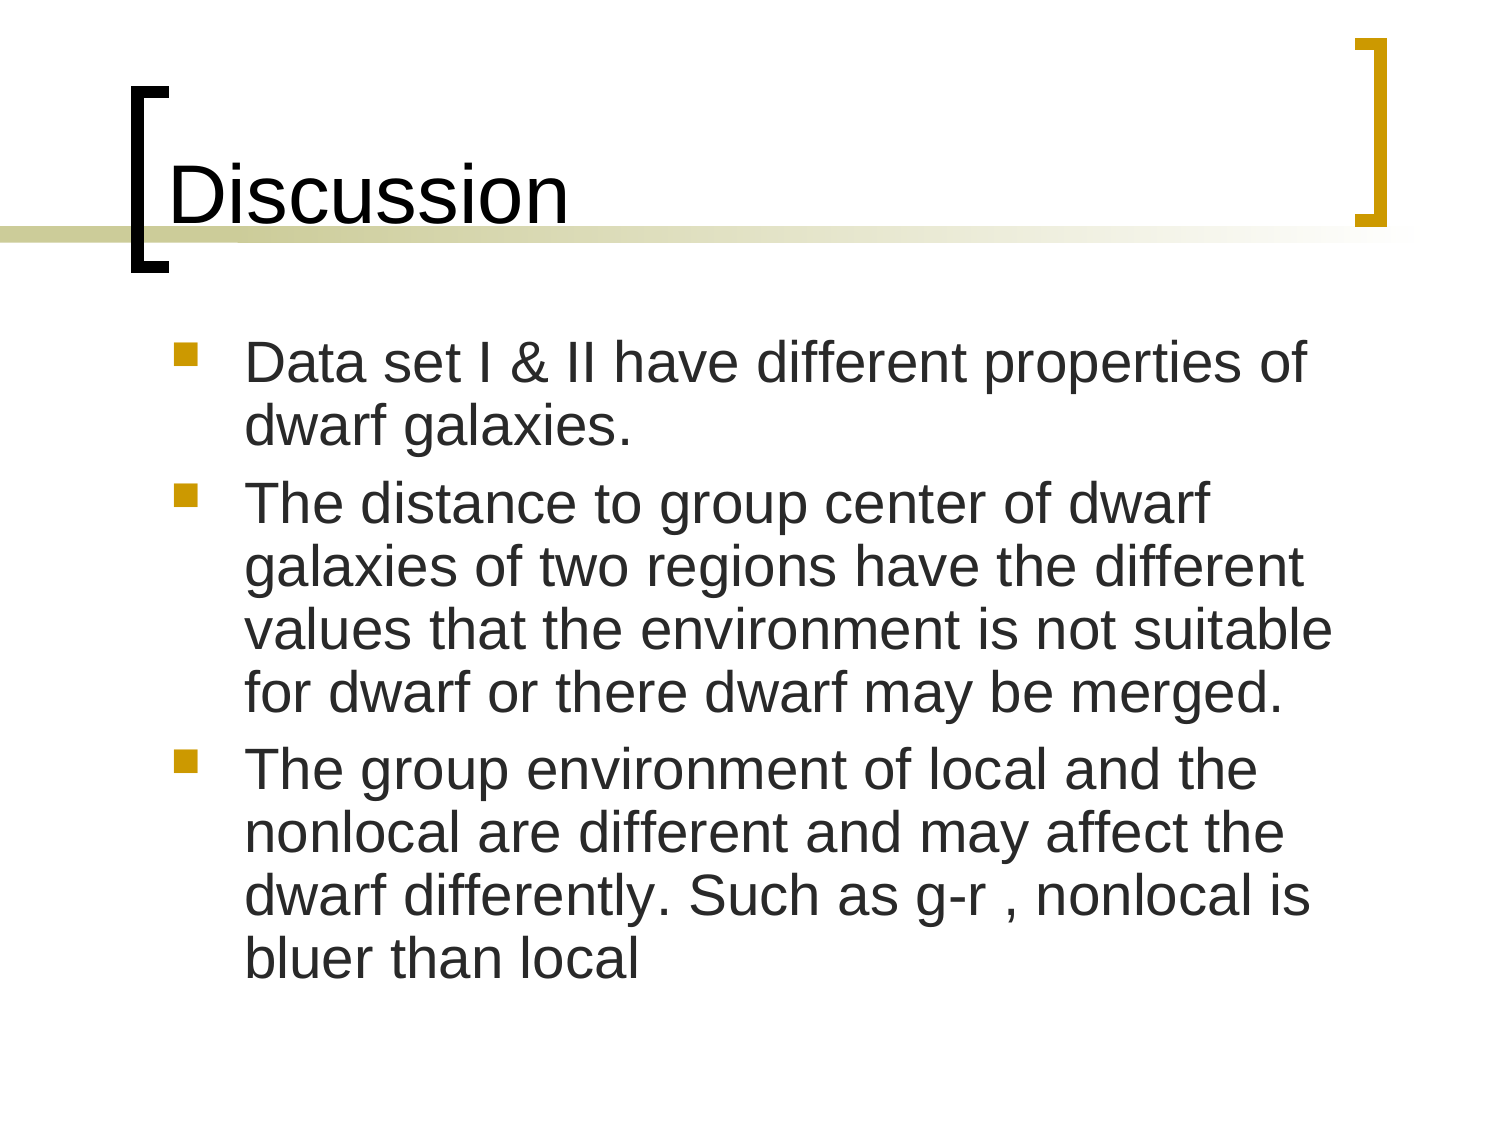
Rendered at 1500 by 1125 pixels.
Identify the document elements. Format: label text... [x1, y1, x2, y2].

title Discussion [152, 15, 1328, 248]
list Data set I & II have different properties of dwarf galaxies. The distance to group center of dwarf galaxies of two regions have the different values that the environment is not suitable for dwarf or there dwarf may be merged. The group environment of local and the nonlocal are different and may affect the dwarf differently. Such as g-r , nonlocal is bluer than local [155, 324, 1413, 1000]
